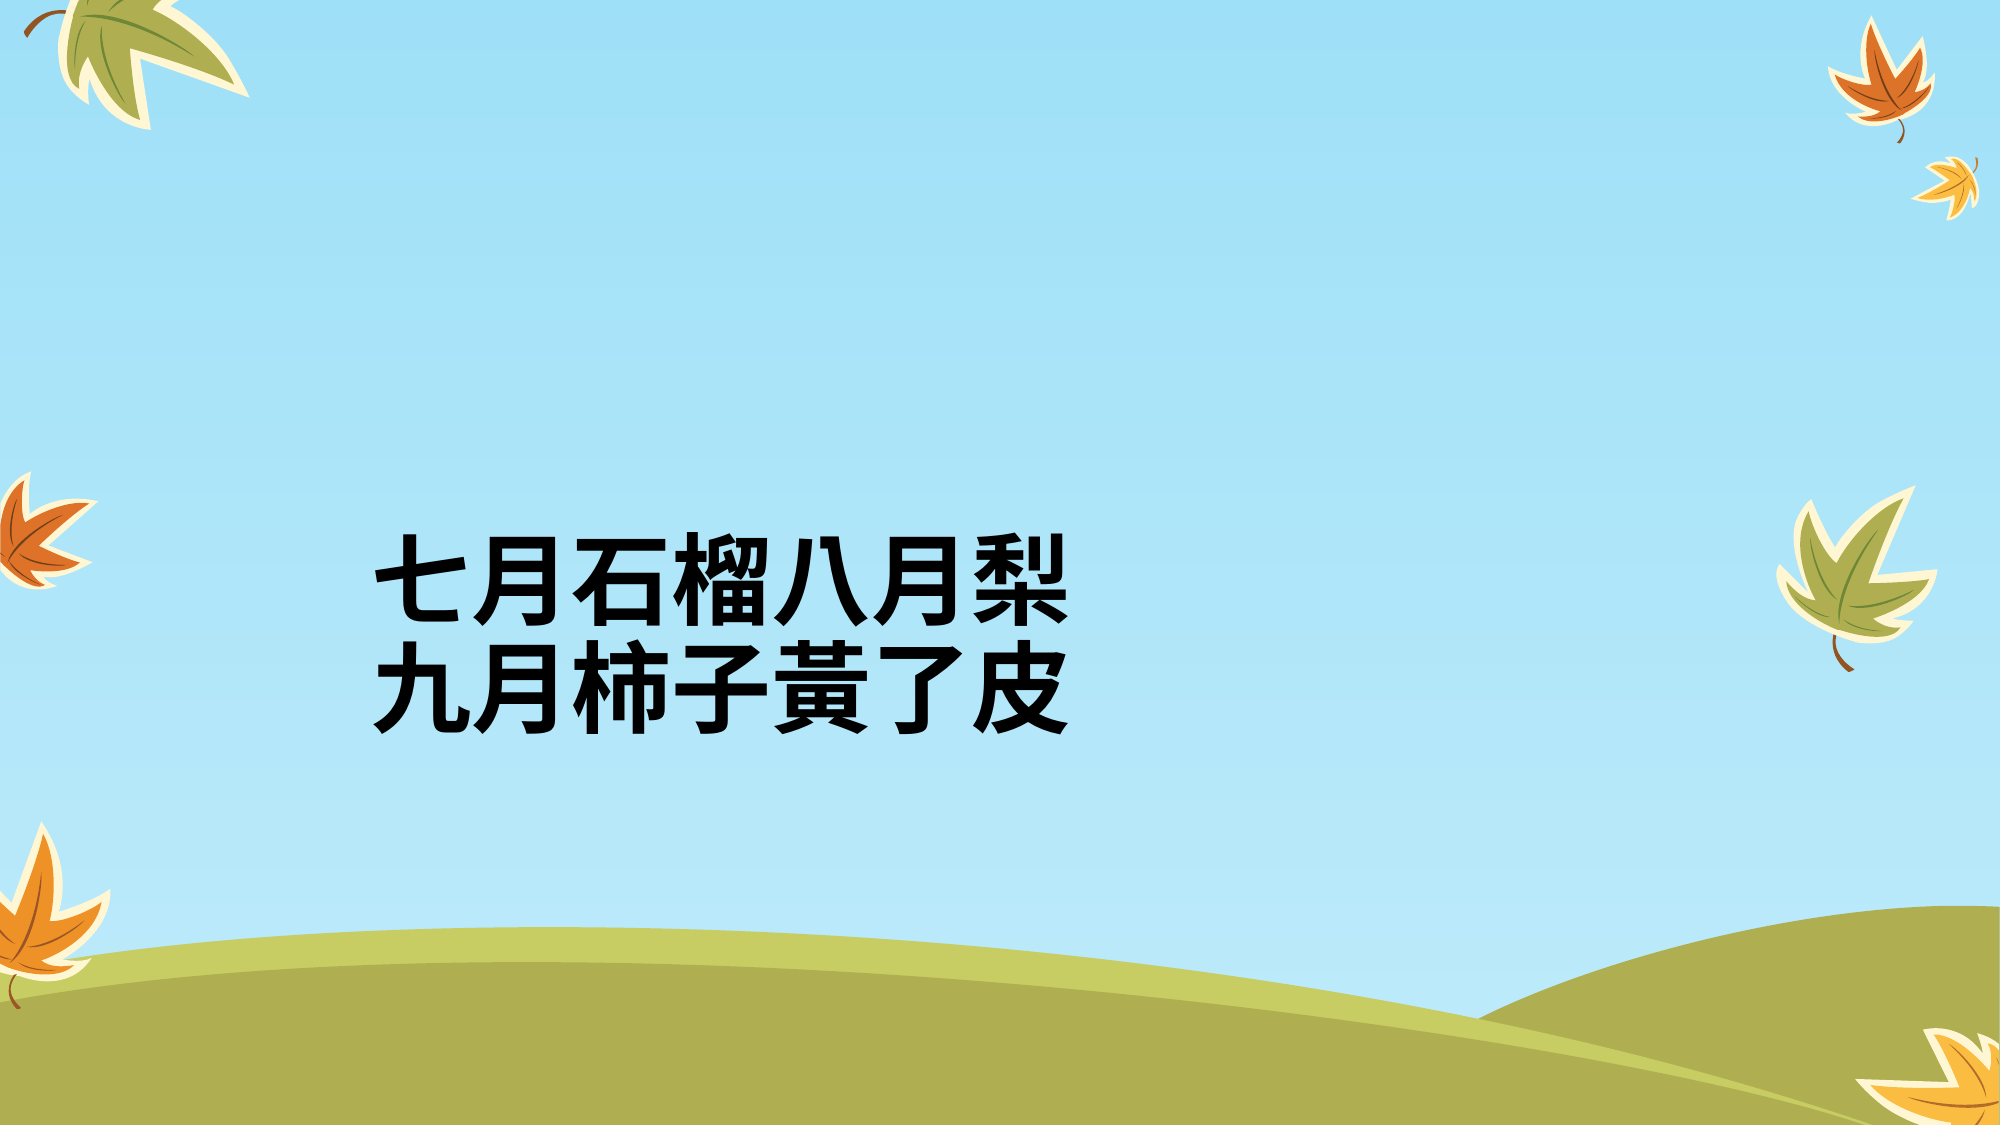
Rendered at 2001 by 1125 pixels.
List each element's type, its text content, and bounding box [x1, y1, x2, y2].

title 七月石榴八月梨 九月柿子黃了皮 [356, 493, 1214, 755]
